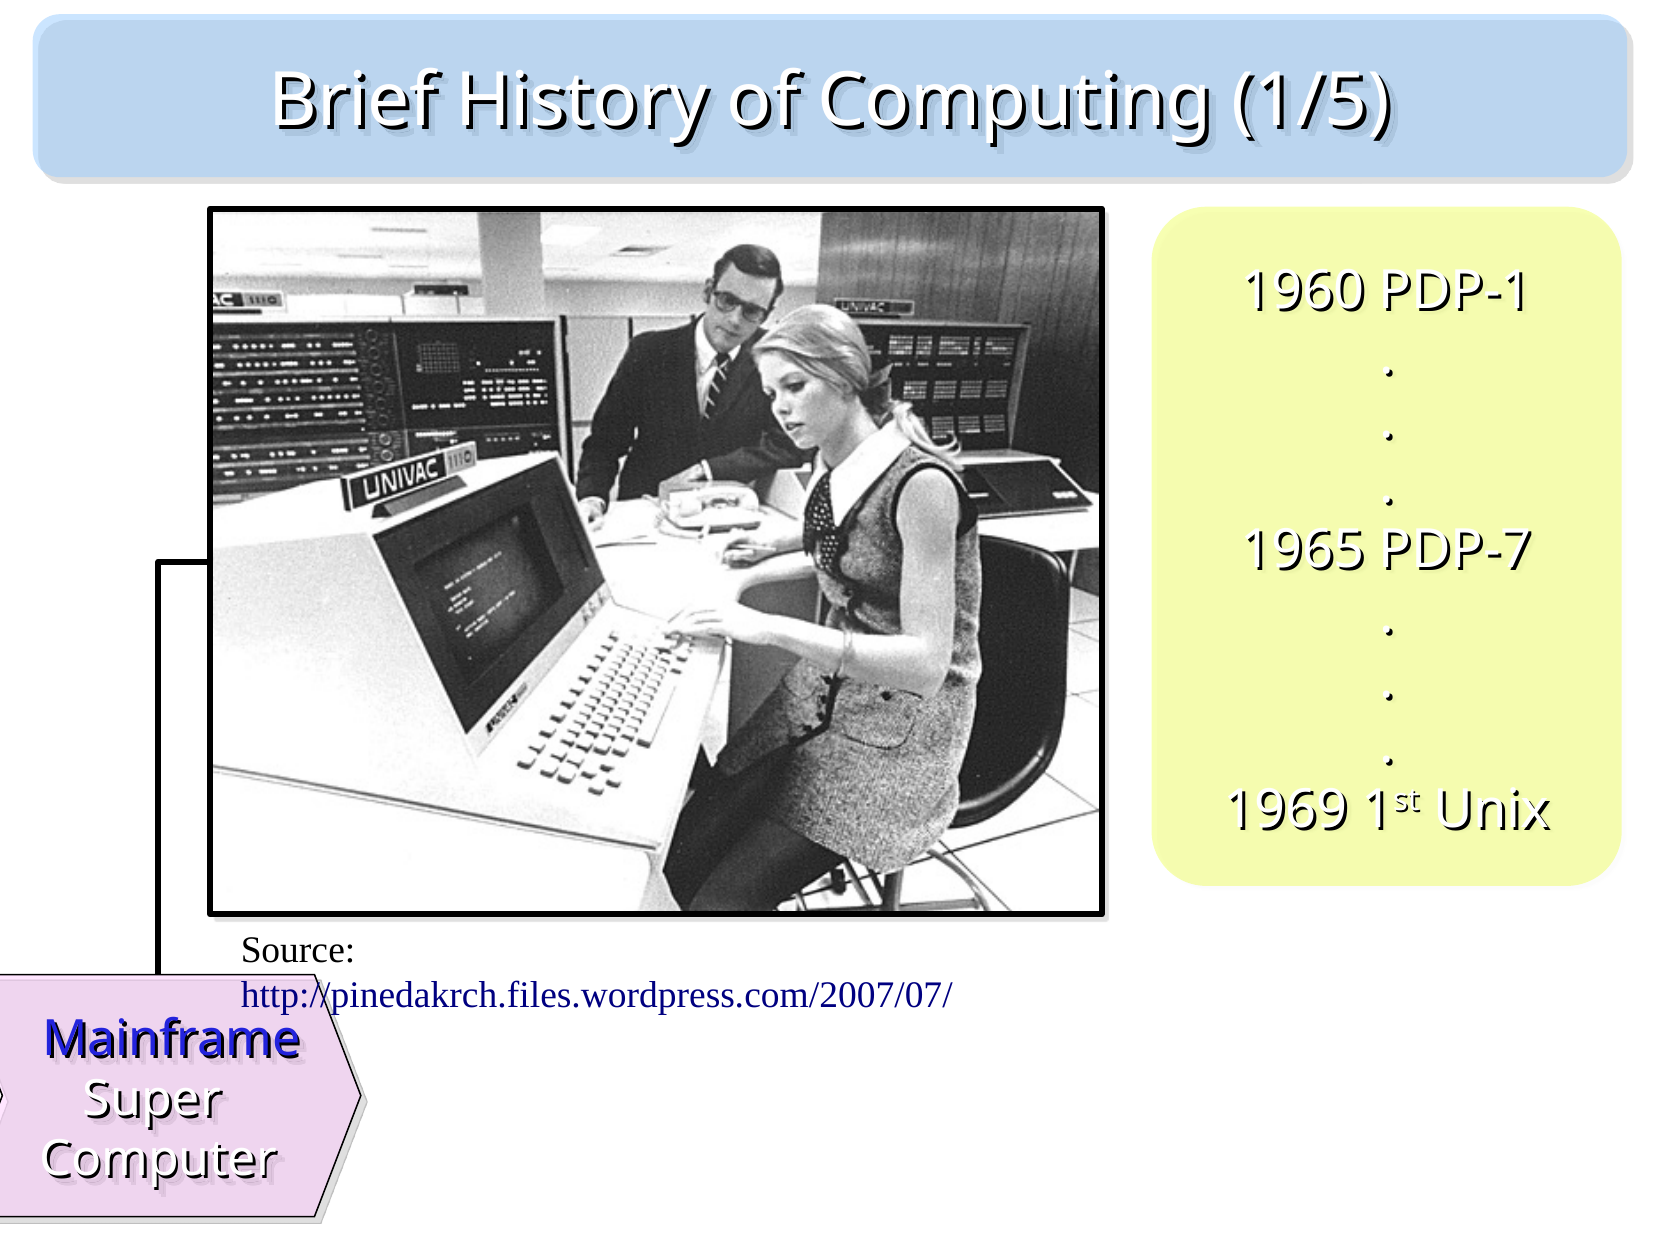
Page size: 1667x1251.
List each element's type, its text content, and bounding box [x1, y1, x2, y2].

picture [213, 211, 1099, 912]
text_box 1960 PDP-1 . . . 1965 PDP-7 . . . 1969 1st Unix [1151, 206, 1622, 886]
text_box Source: http://pinedakrch.files.wordpress.com/2007/07/ [226, 917, 1093, 978]
text_box Mainframe Super Computer [0, 974, 361, 1217]
text_box Brief History of Computing (1/5) [32, 14, 1628, 178]
